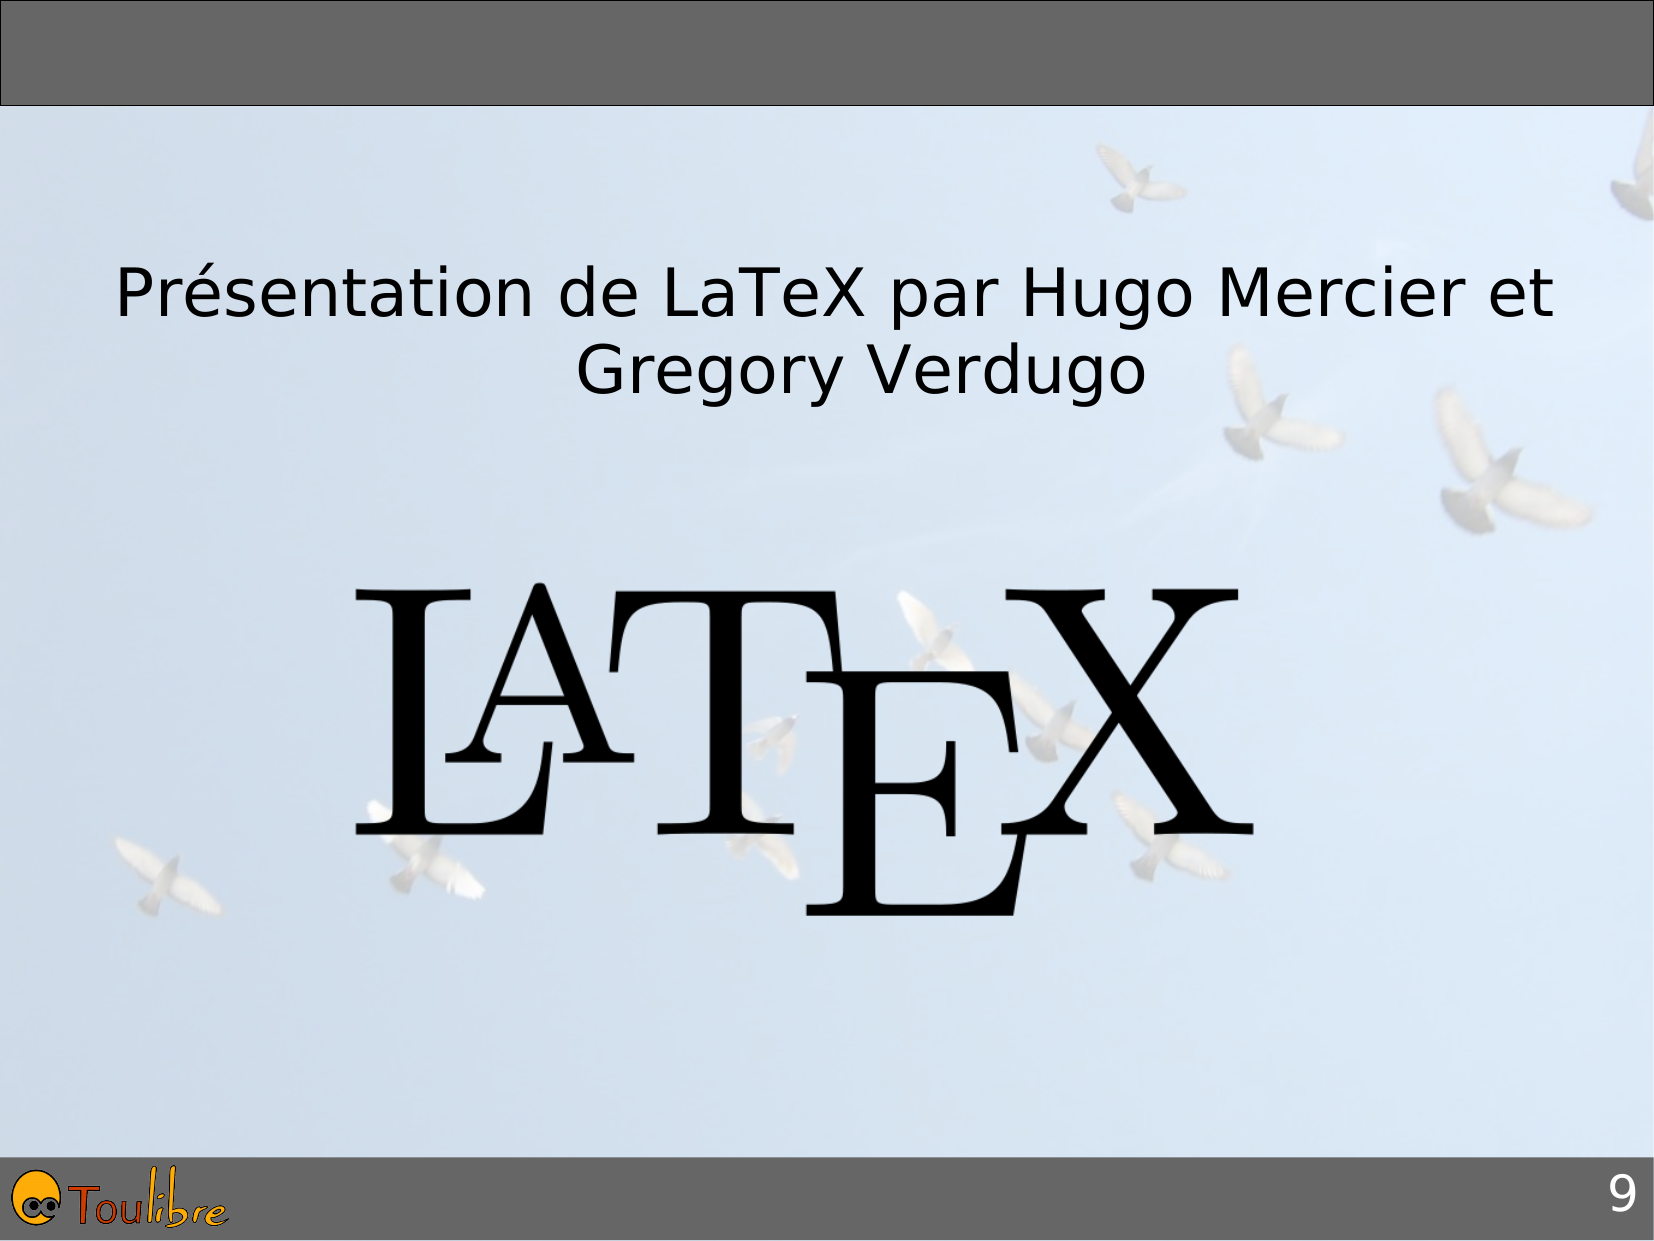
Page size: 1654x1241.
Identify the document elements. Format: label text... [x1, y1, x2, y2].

picture [11, 1165, 229, 1228]
list Présentation de LaTeX par Hugo Mercier et Gregory Verdugo [82, 146, 1571, 1109]
picture [324, 551, 1285, 952]
